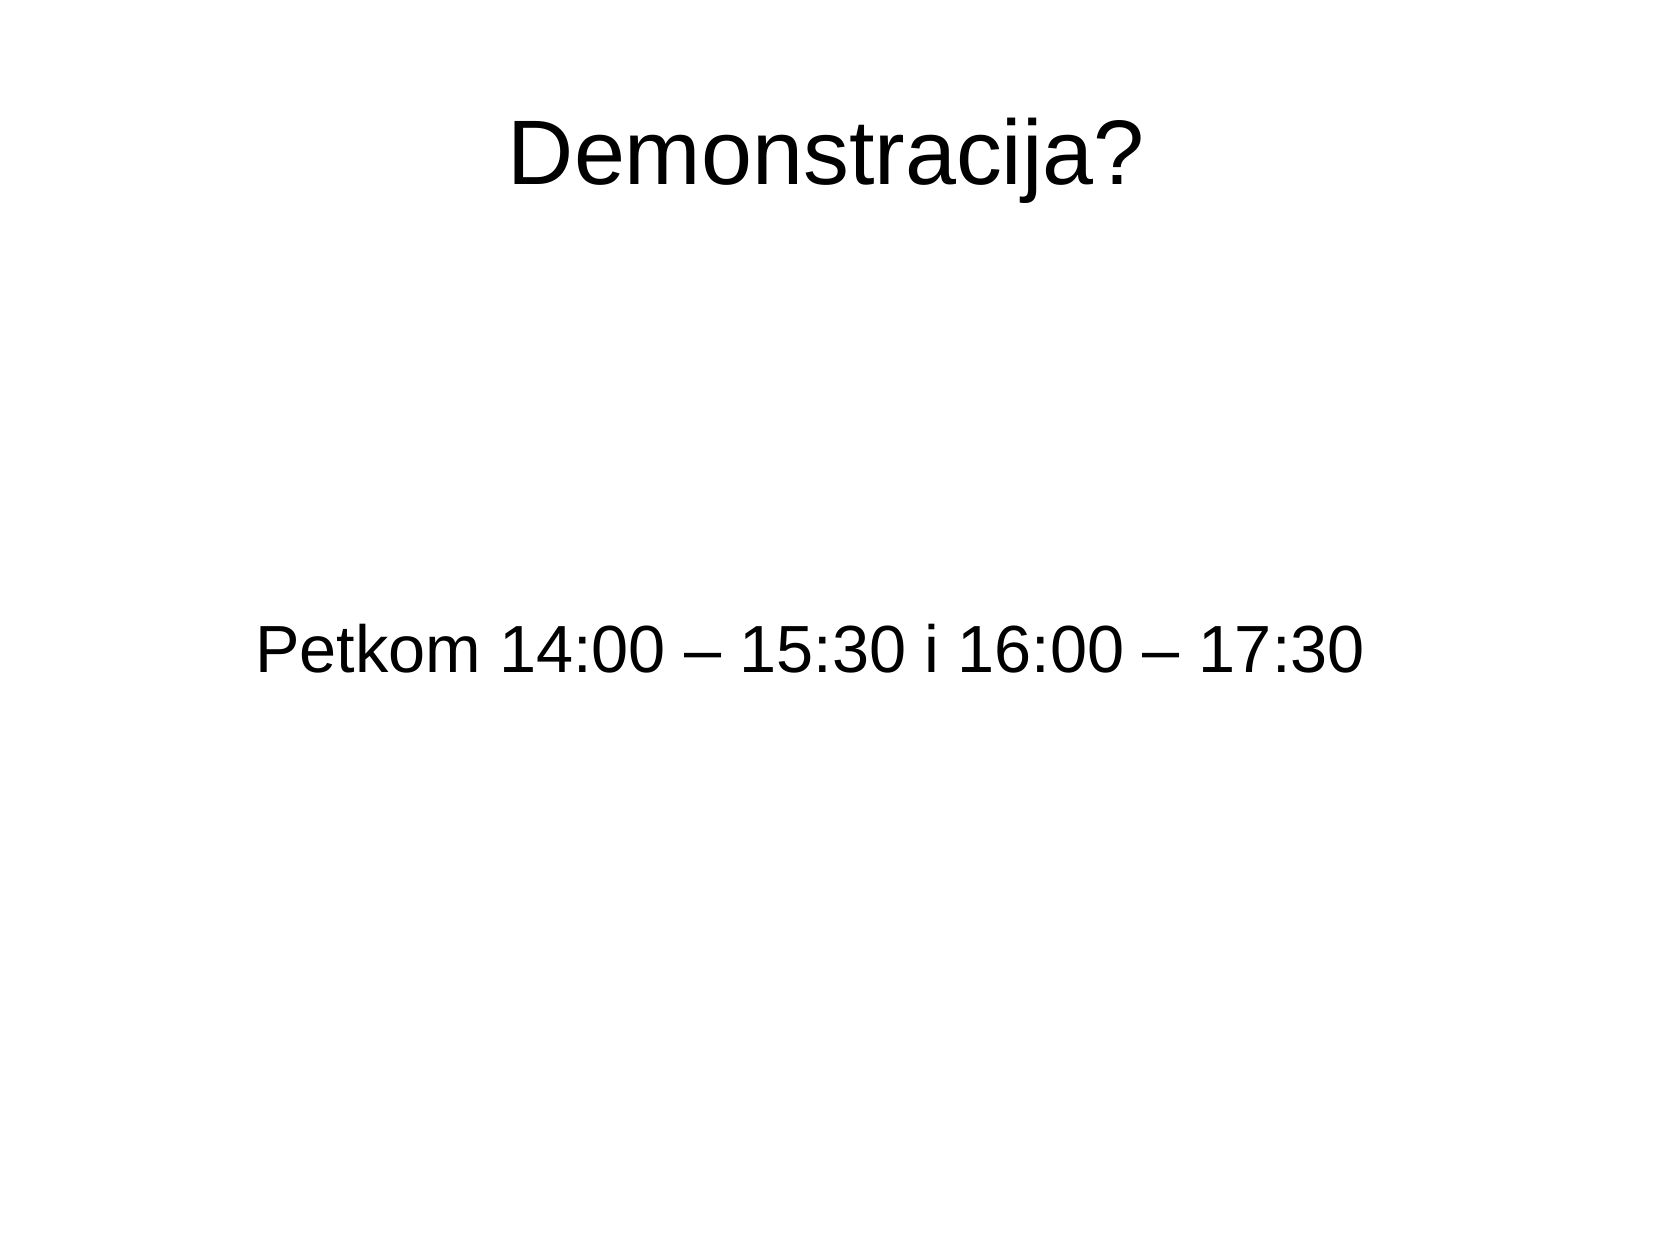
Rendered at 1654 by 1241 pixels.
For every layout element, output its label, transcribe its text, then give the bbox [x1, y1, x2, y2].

title Demonstracija? [82, 49, 1571, 257]
subtitle Petkom 14:00 – 15:30 i 16:00 – 17:30 [82, 290, 1538, 1010]
